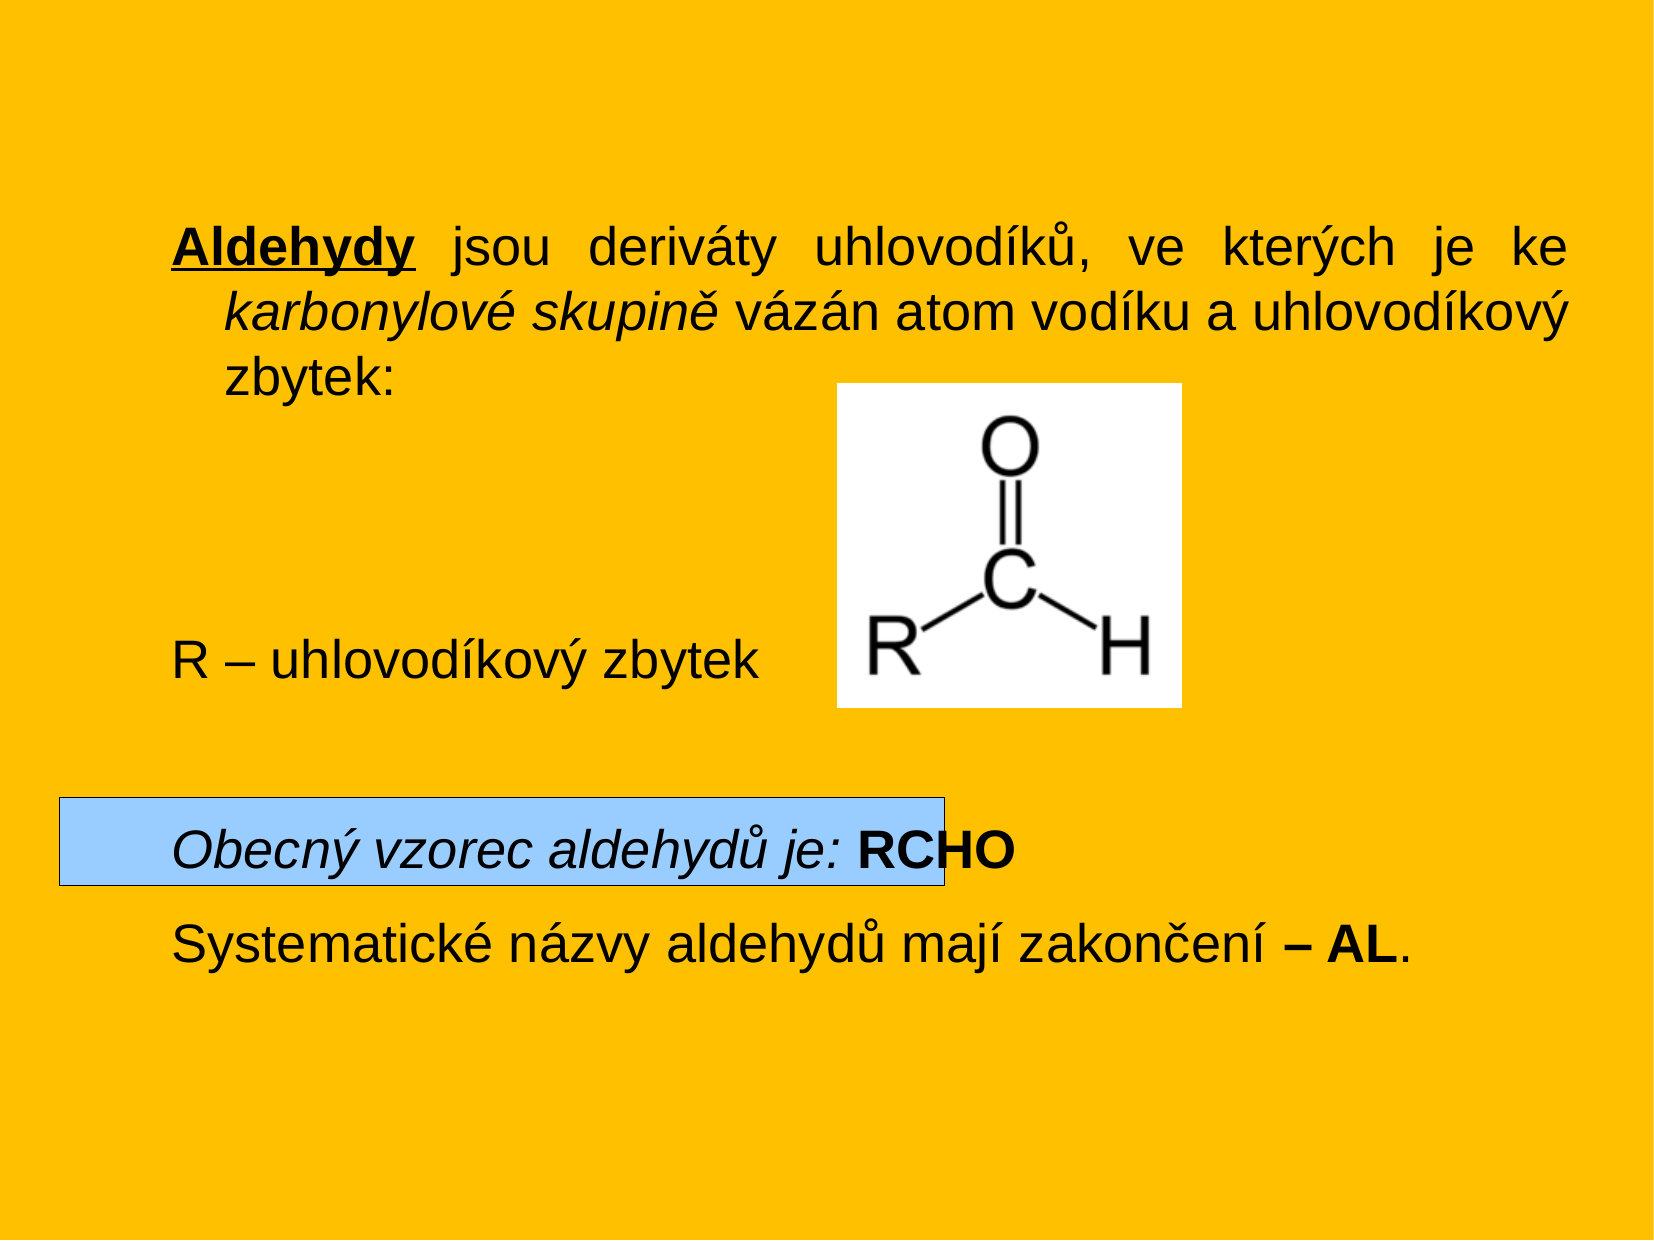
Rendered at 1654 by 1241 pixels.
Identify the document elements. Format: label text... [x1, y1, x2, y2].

list Aldehydy jsou deriváty uhlovodíků, ve kterých je ke karbonylové skupině vázán atom vodíku a uhlovodíkový zbytek: R – uhlovodíkový zbytek Obecný vzorec aldehydů je: RCHO Systematické názvy aldehydů mají zakončení – AL. [82, 210, 1571, 1030]
picture [837, 383, 1182, 708]
text_box [59, 797, 82, 886]
